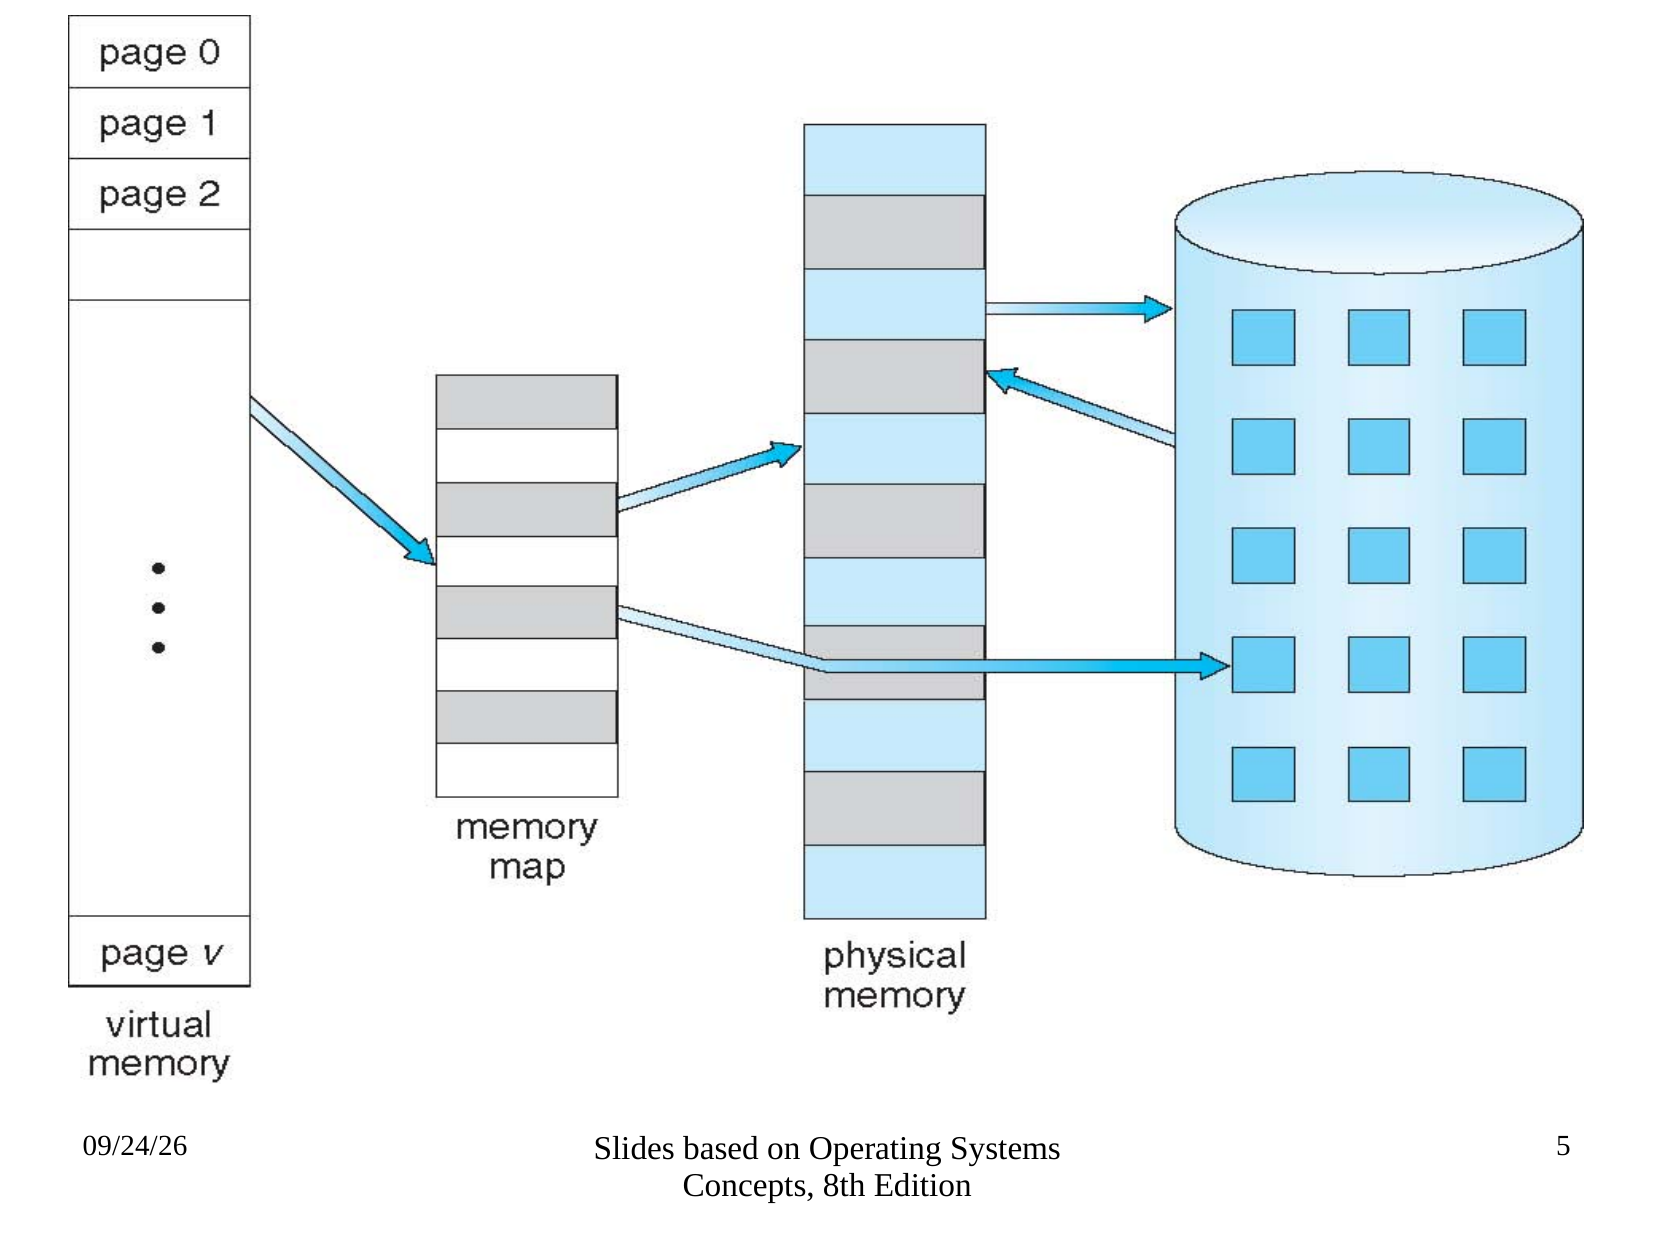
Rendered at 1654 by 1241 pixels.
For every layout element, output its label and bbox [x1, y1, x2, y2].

picture [68, 15, 1584, 1084]
